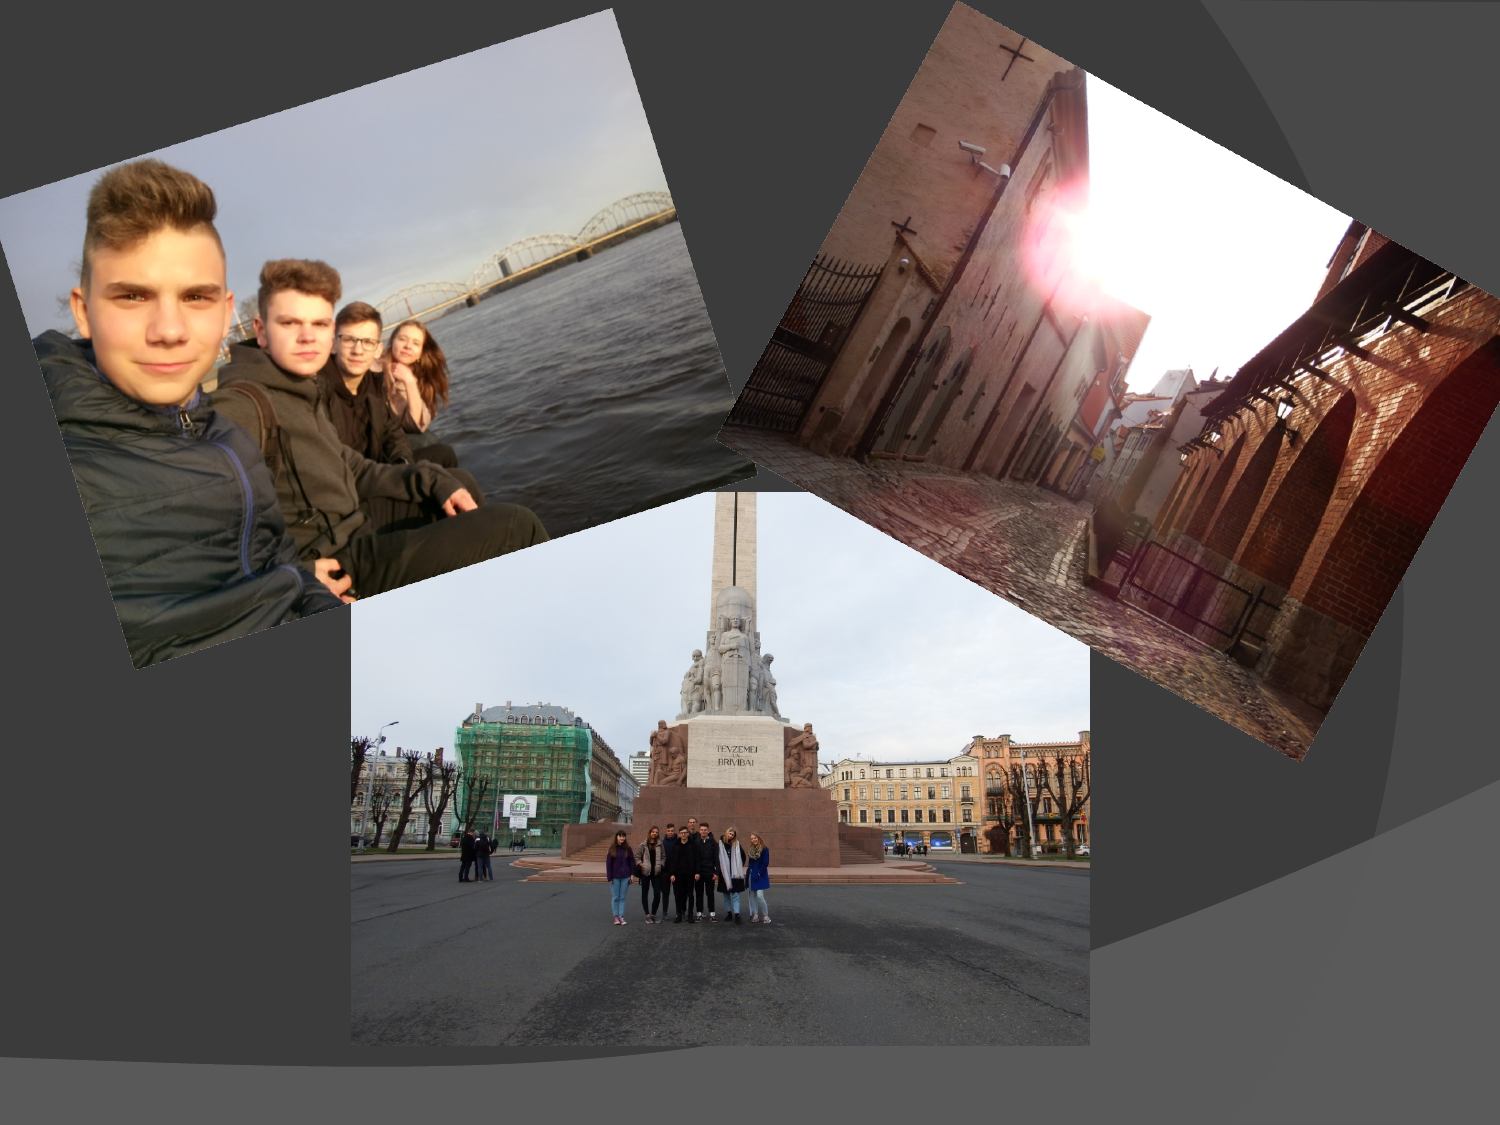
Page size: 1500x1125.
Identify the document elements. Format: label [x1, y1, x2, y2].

title [624, 45, 931, 233]
title [1041, 45, 1300, 188]
picture [0, 0, 1500, 1046]
title [75, 45, 488, 174]
